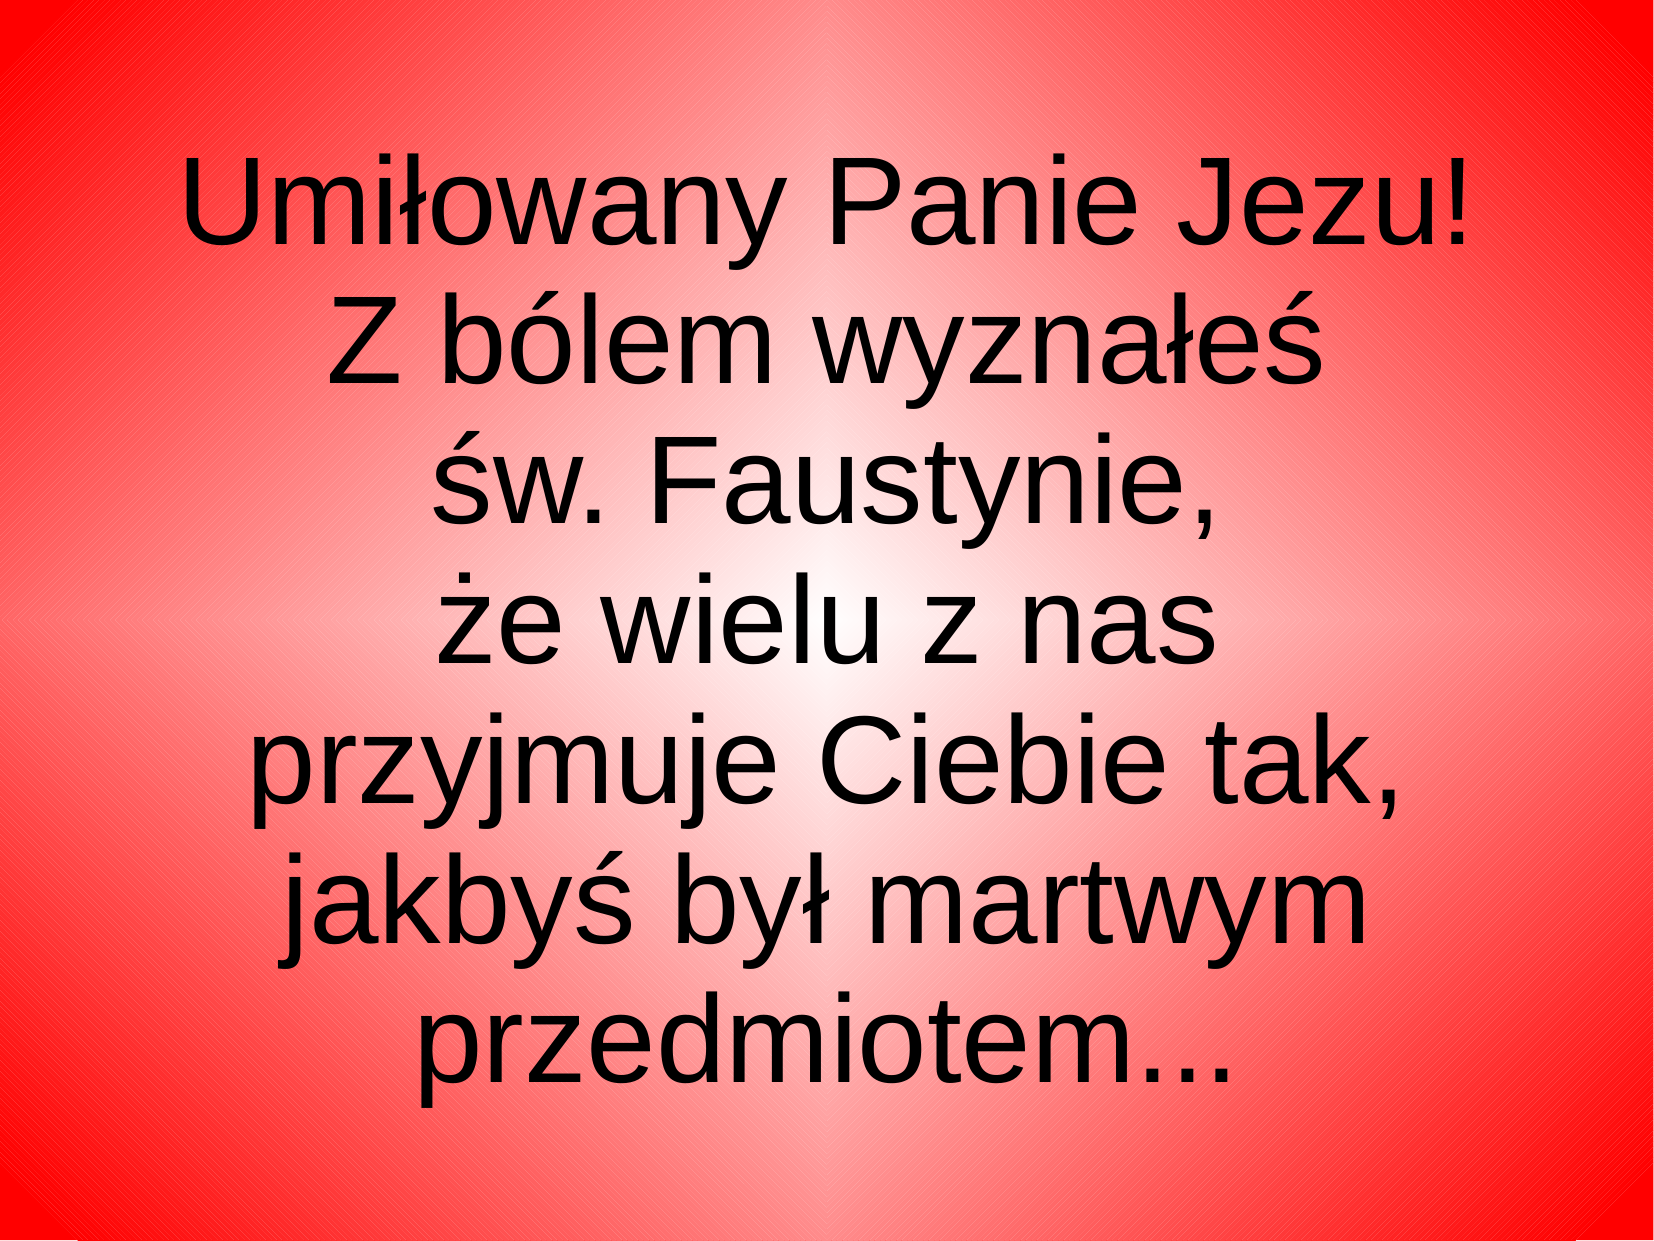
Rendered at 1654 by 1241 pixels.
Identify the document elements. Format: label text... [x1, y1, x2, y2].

title Umiłowany Panie Jezu! Z bólem wyznałeś św. Faustynie, że wielu z nas przyjmuje Ciebie tak, jakbyś był martwym przedmiotem... [82, 130, 1571, 1110]
